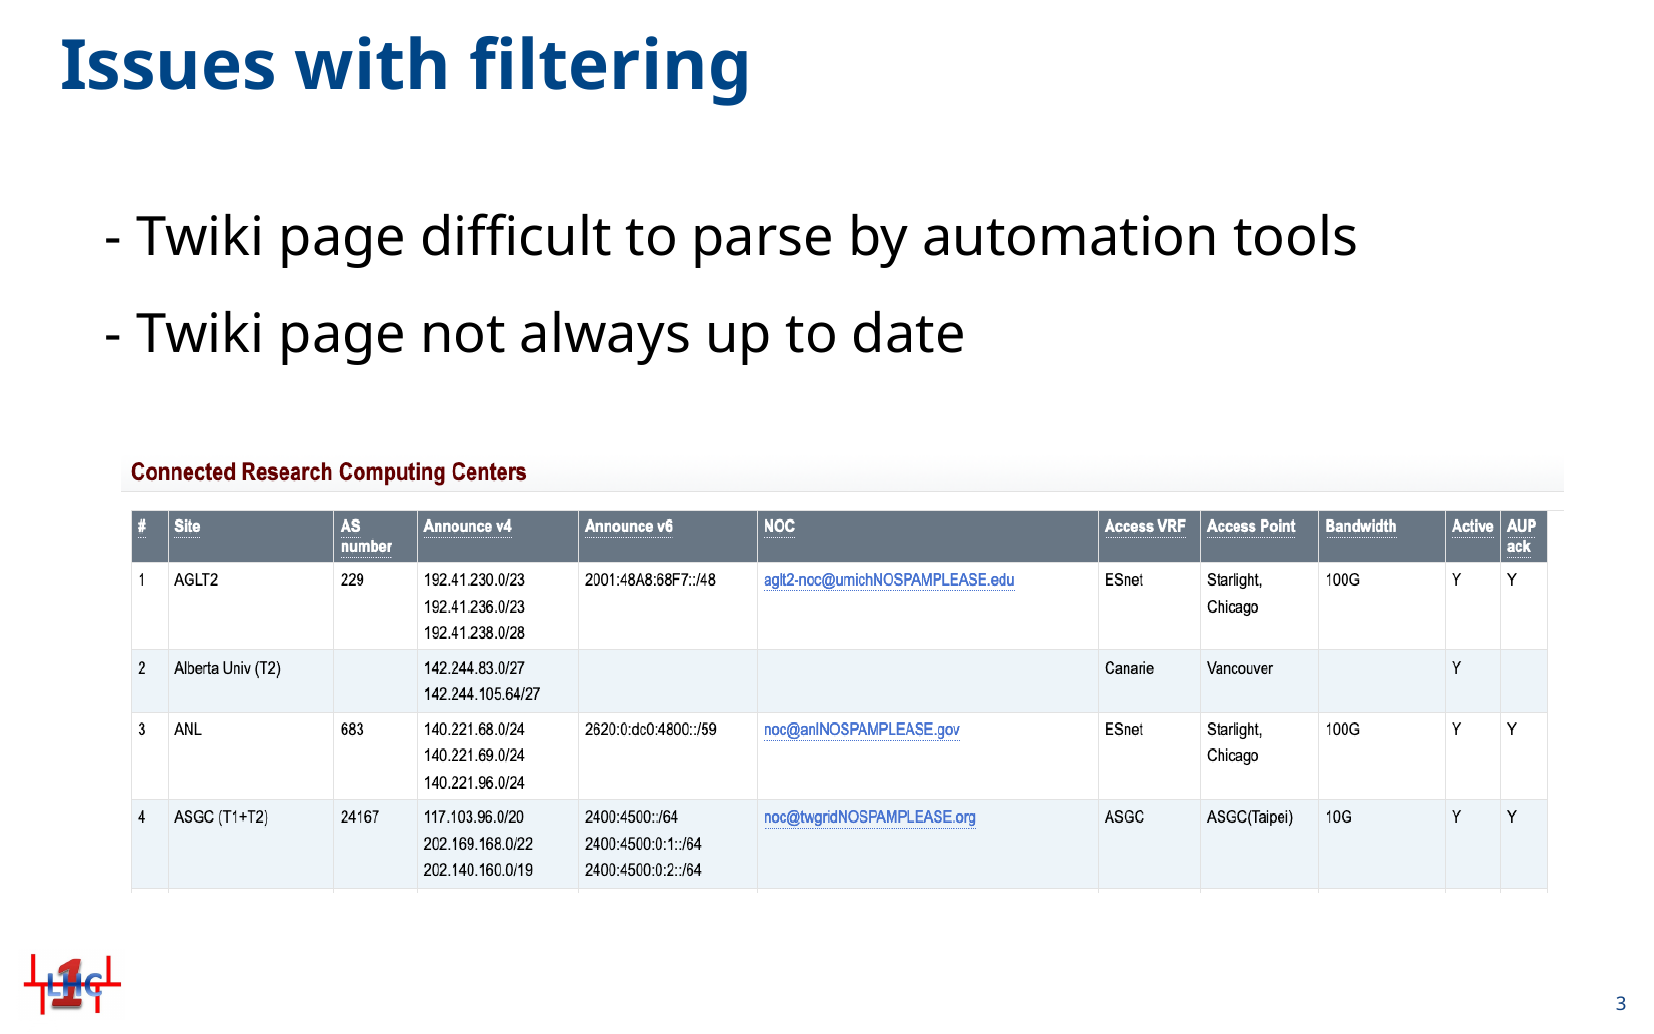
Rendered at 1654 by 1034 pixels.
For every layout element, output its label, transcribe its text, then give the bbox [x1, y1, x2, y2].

title Issues with filtering [60, 0, 1528, 138]
picture [16, 949, 125, 1032]
text_box - Twiki page difficult to parse by automation tools - Twiki page not always up to date [90, 91, 1549, 942]
picture [110, 455, 1564, 893]
